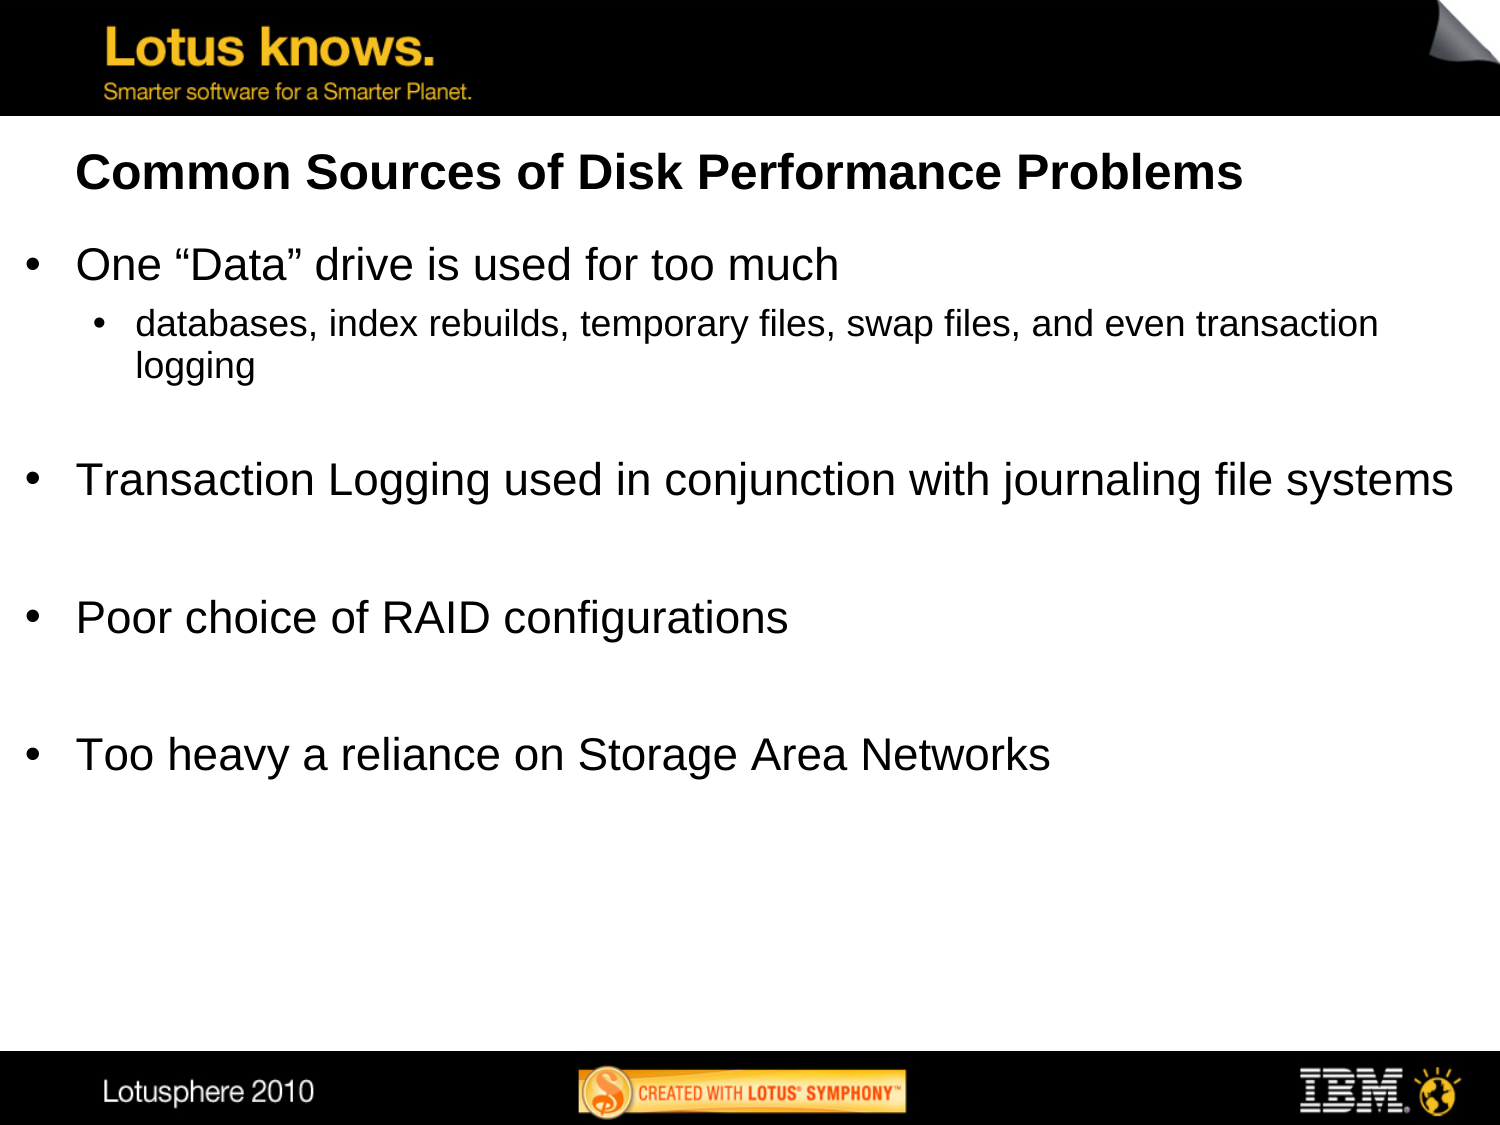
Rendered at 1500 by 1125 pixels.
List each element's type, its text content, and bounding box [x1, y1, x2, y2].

picture [0, 1053, 1500, 1125]
title Common Sources of Disk Performance Problems [74, 137, 1475, 200]
list One “Data” drive is used for too much databases, index rebuilds, temporary files, swap files, and even transaction logging Transaction Logging used in conjunction with journaling file systems Poor choice of RAID configurations Too heavy a reliance on Storage Area Networks [24, 237, 1476, 1026]
picture [0, 0, 1500, 114]
